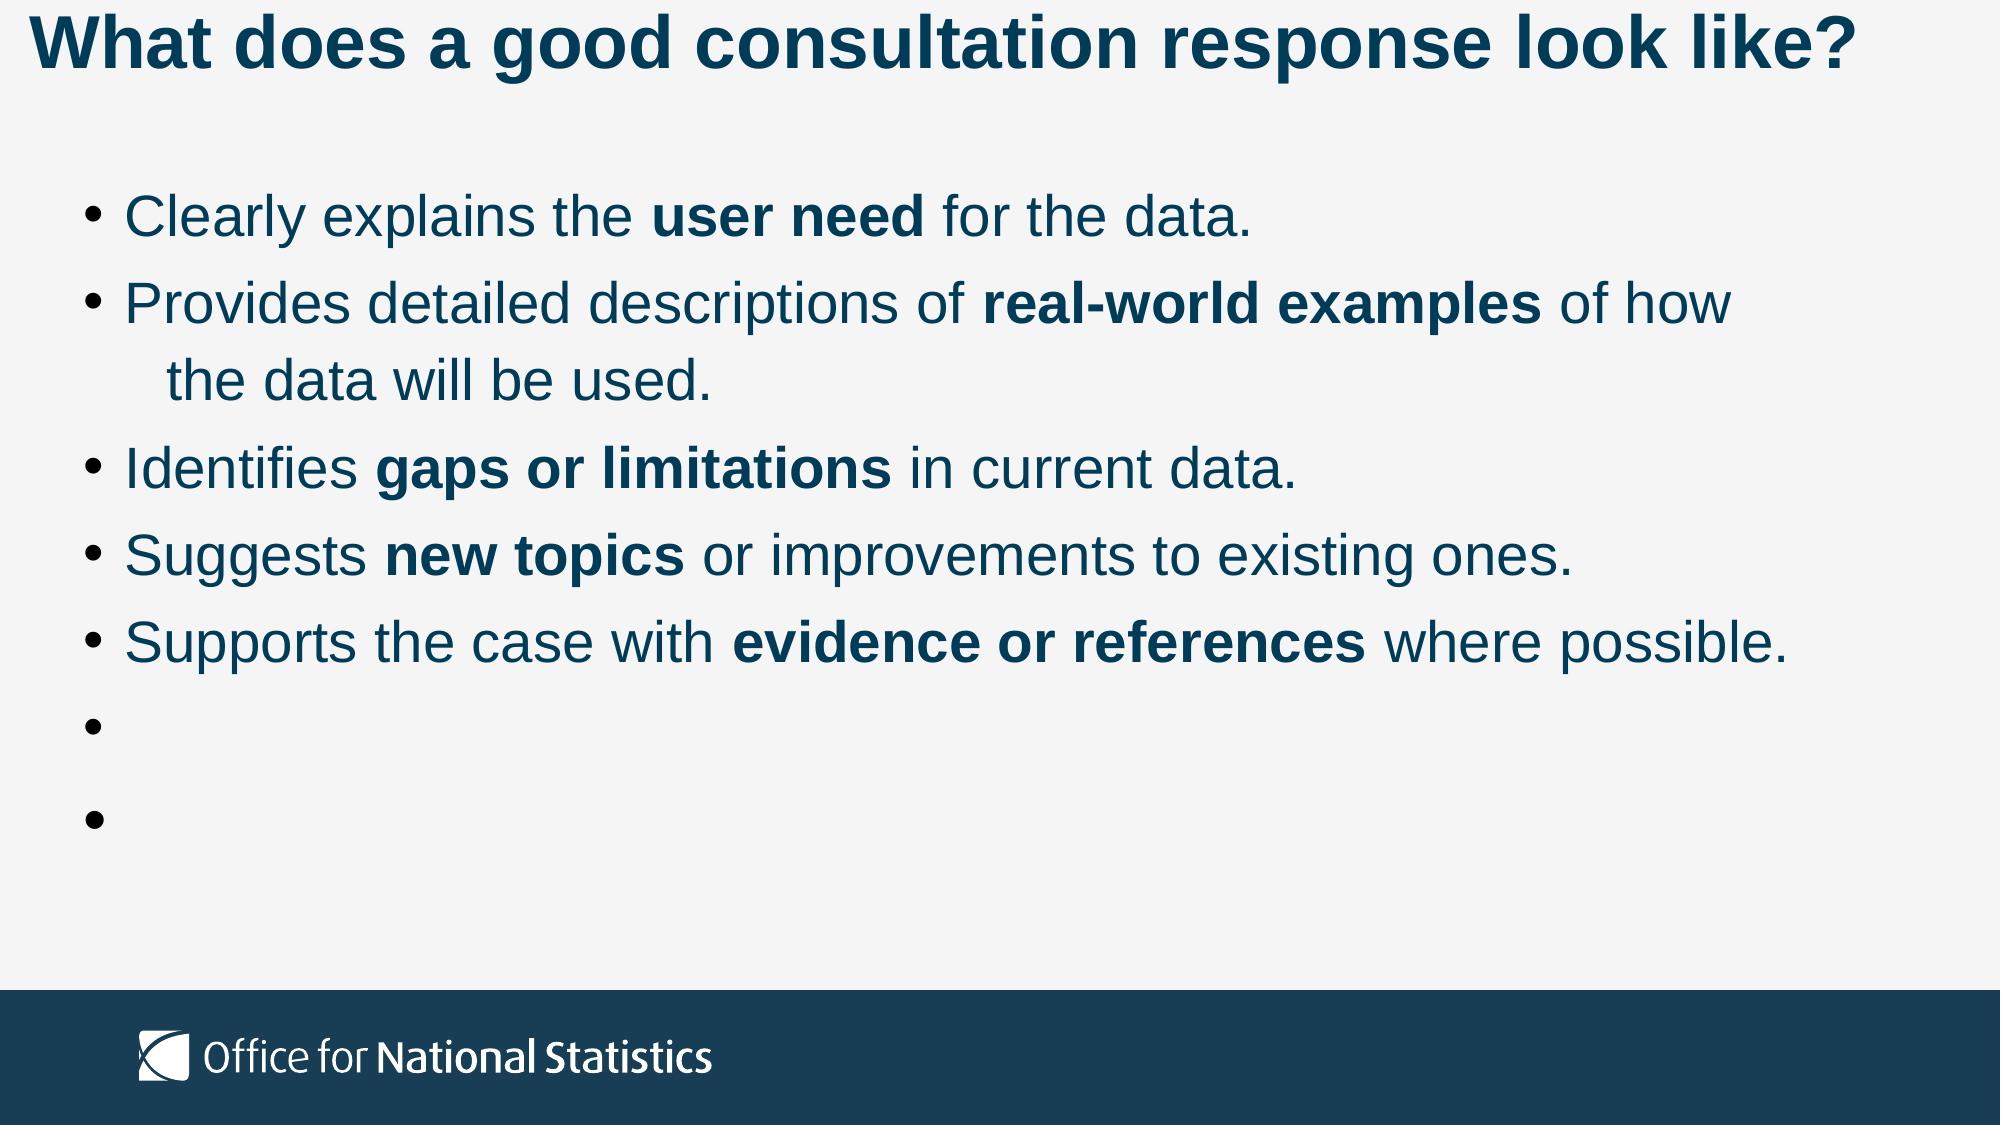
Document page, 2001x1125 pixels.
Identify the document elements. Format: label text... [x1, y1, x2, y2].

title What does a good consultation response look like? [29, 0, 1892, 87]
list Clearly explains the user need for the data. Provides detailed descriptions of real-world examples of how the data will be used. Identifies gaps or limitations in current data. Suggests new topics or improvements to existing ones. Supports the case with evidence or references where possible. [83, 171, 1809, 861]
